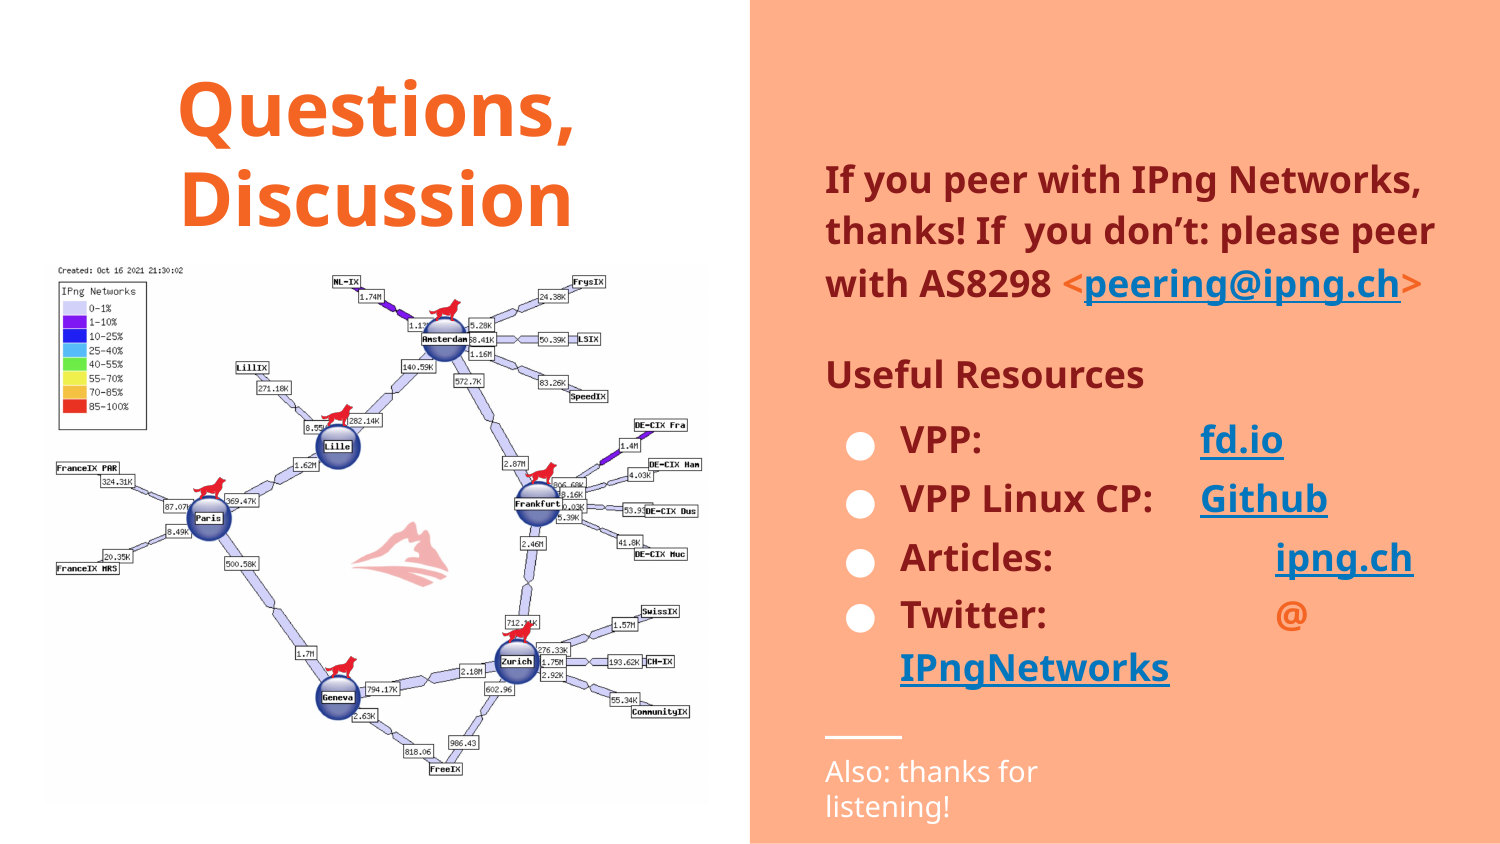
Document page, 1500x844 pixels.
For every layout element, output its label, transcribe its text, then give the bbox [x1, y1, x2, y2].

list If you peer with IPng Networks, thanks! If you don’t: please peer with AS8298 <peering@ipng.ch> Useful Resources VPP: fd.io VPP Linux CP: Github Articles: ipng.ch Twitter: @IPngNetworks [810, 118, 1500, 725]
title Questions, Discussion [45, 43, 709, 260]
picture [45, 263, 709, 804]
text_box Also: thanks for listening! [810, 738, 1175, 839]
